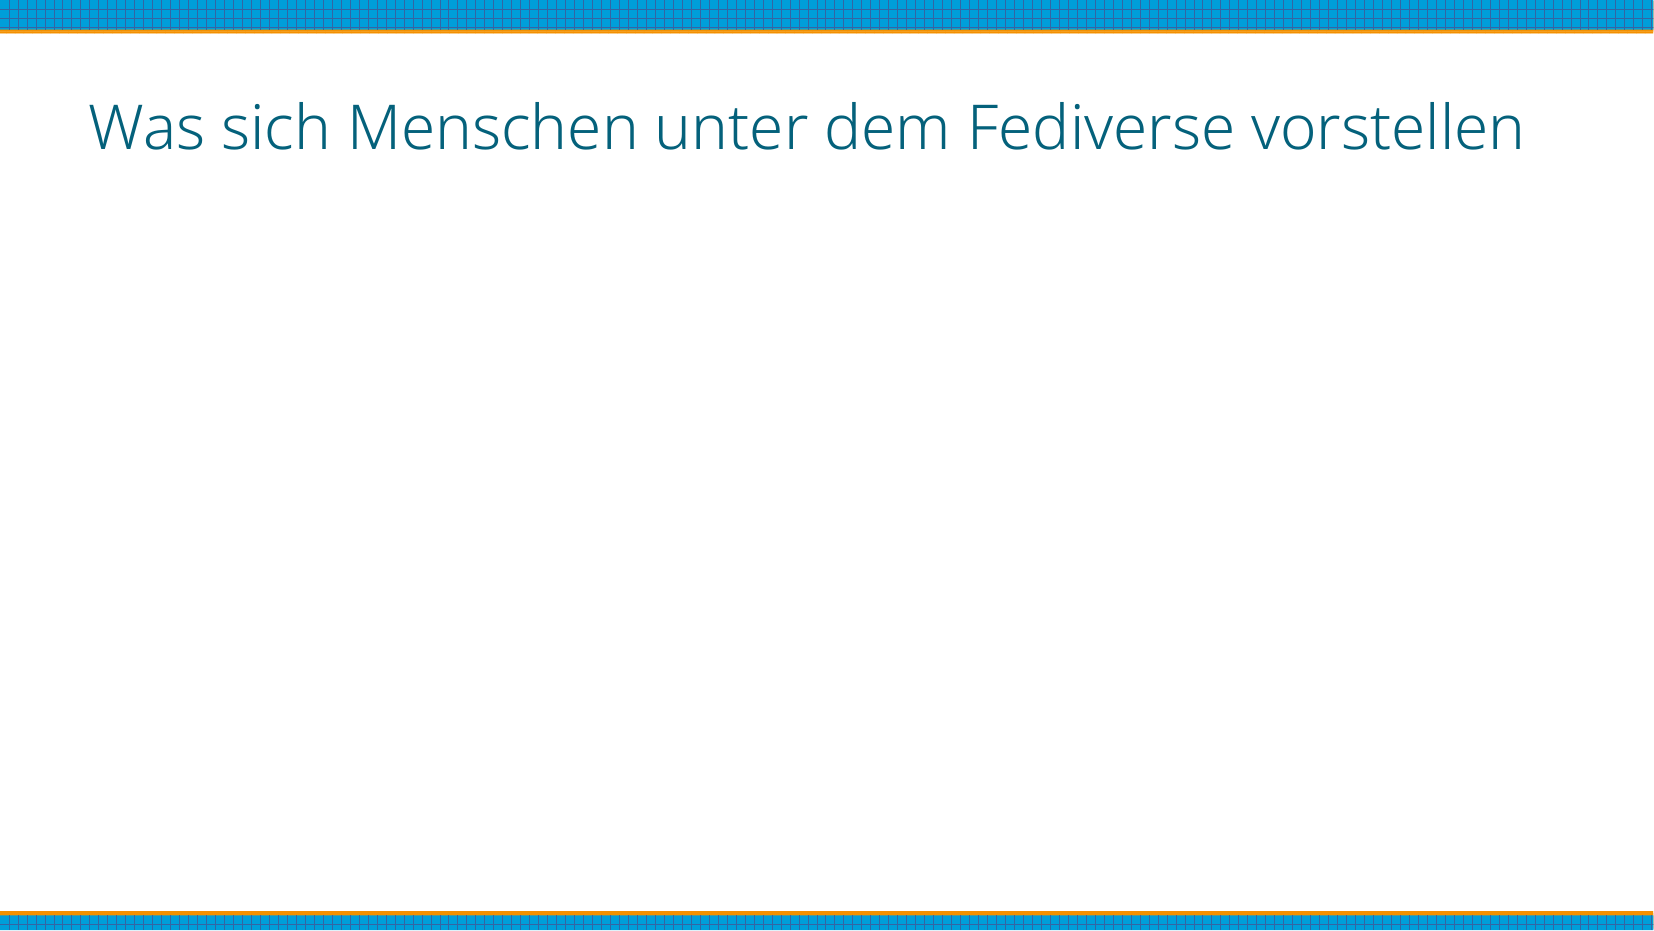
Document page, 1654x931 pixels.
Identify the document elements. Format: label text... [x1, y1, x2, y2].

title Was sich Menschen unter dem Fediverse vorstellen [88, 44, 1565, 207]
